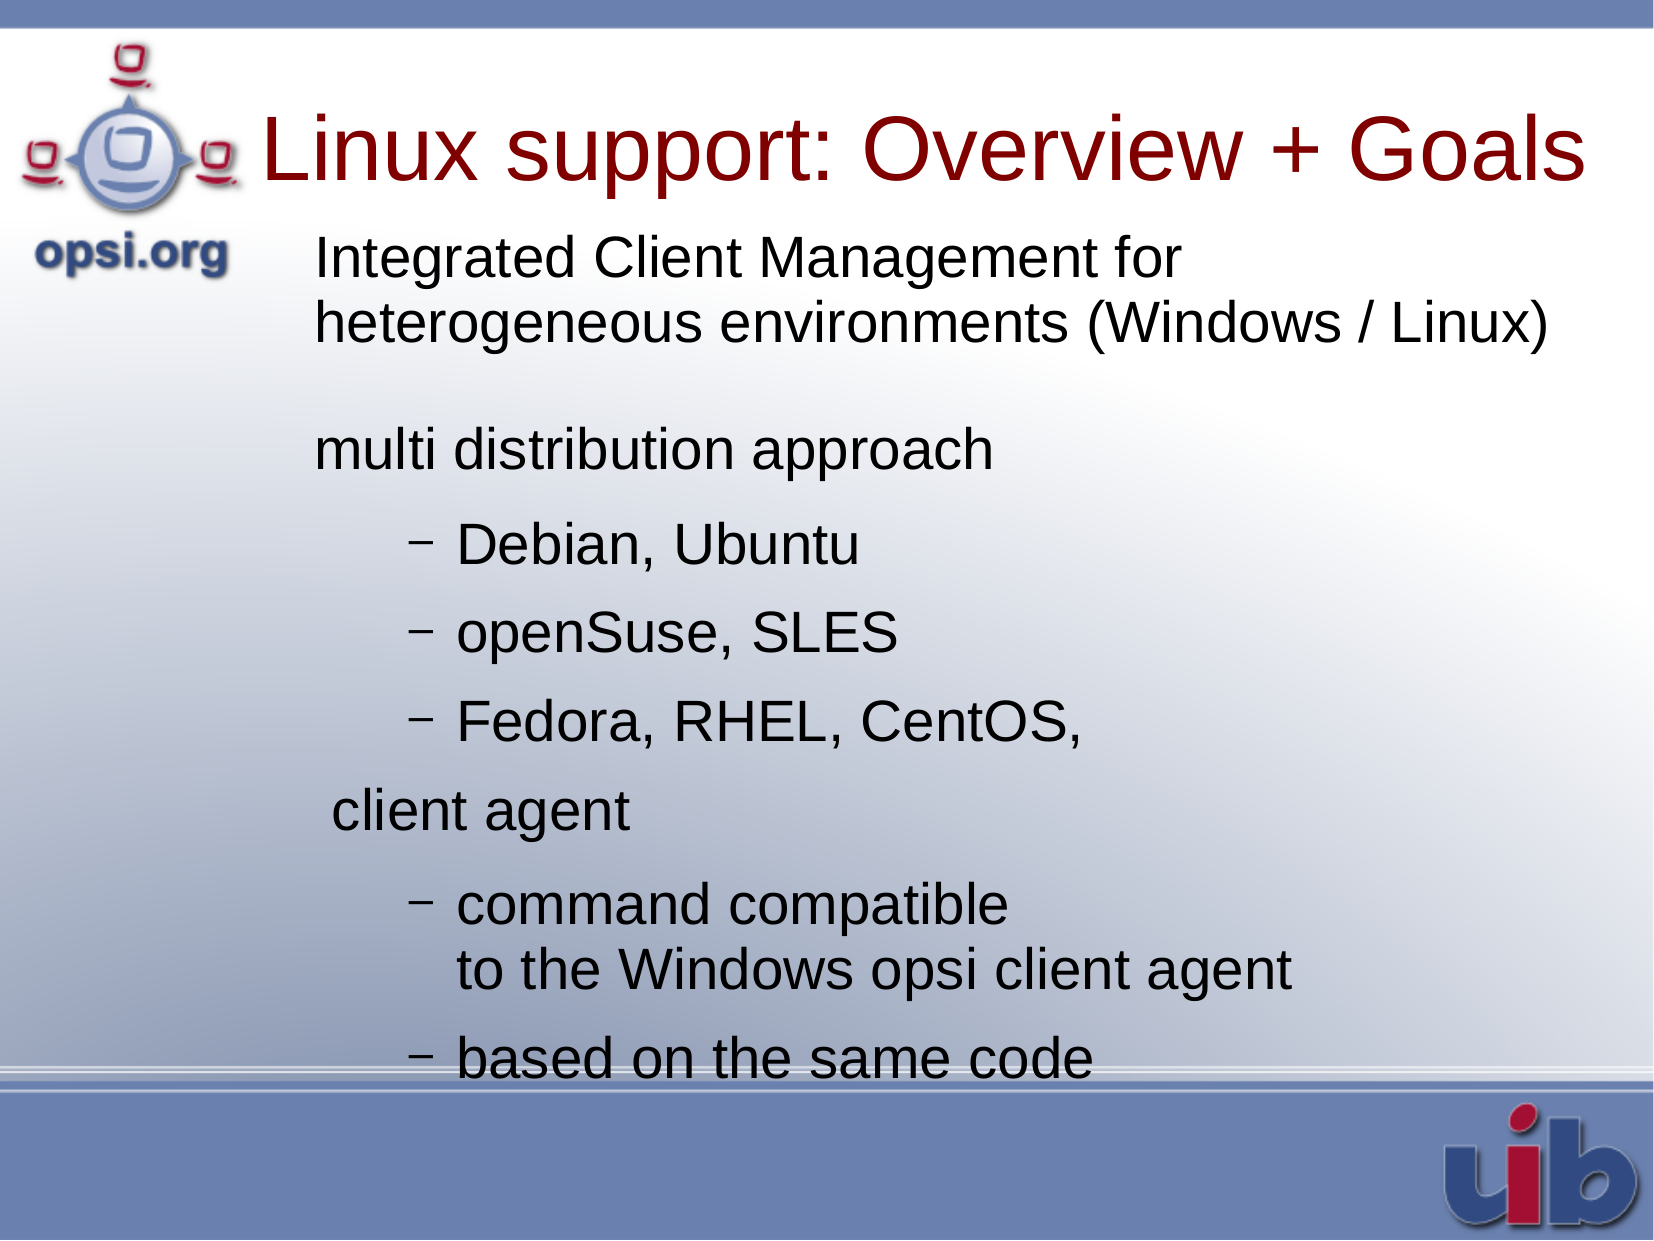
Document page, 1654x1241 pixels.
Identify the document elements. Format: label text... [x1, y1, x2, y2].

list Integrated Client Management for heterogeneous environments (Windows / Linux) multi distribution approach Debian, Ubuntu openSuse, SLES Fedora, RHEL, CentOS, client agent command compatible to the Windows opsi client agent based on the same code [314, 224, 1654, 1089]
picture [0, 0, 1654, 1241]
title Linux support: Overview + Goals [216, 48, 1634, 250]
